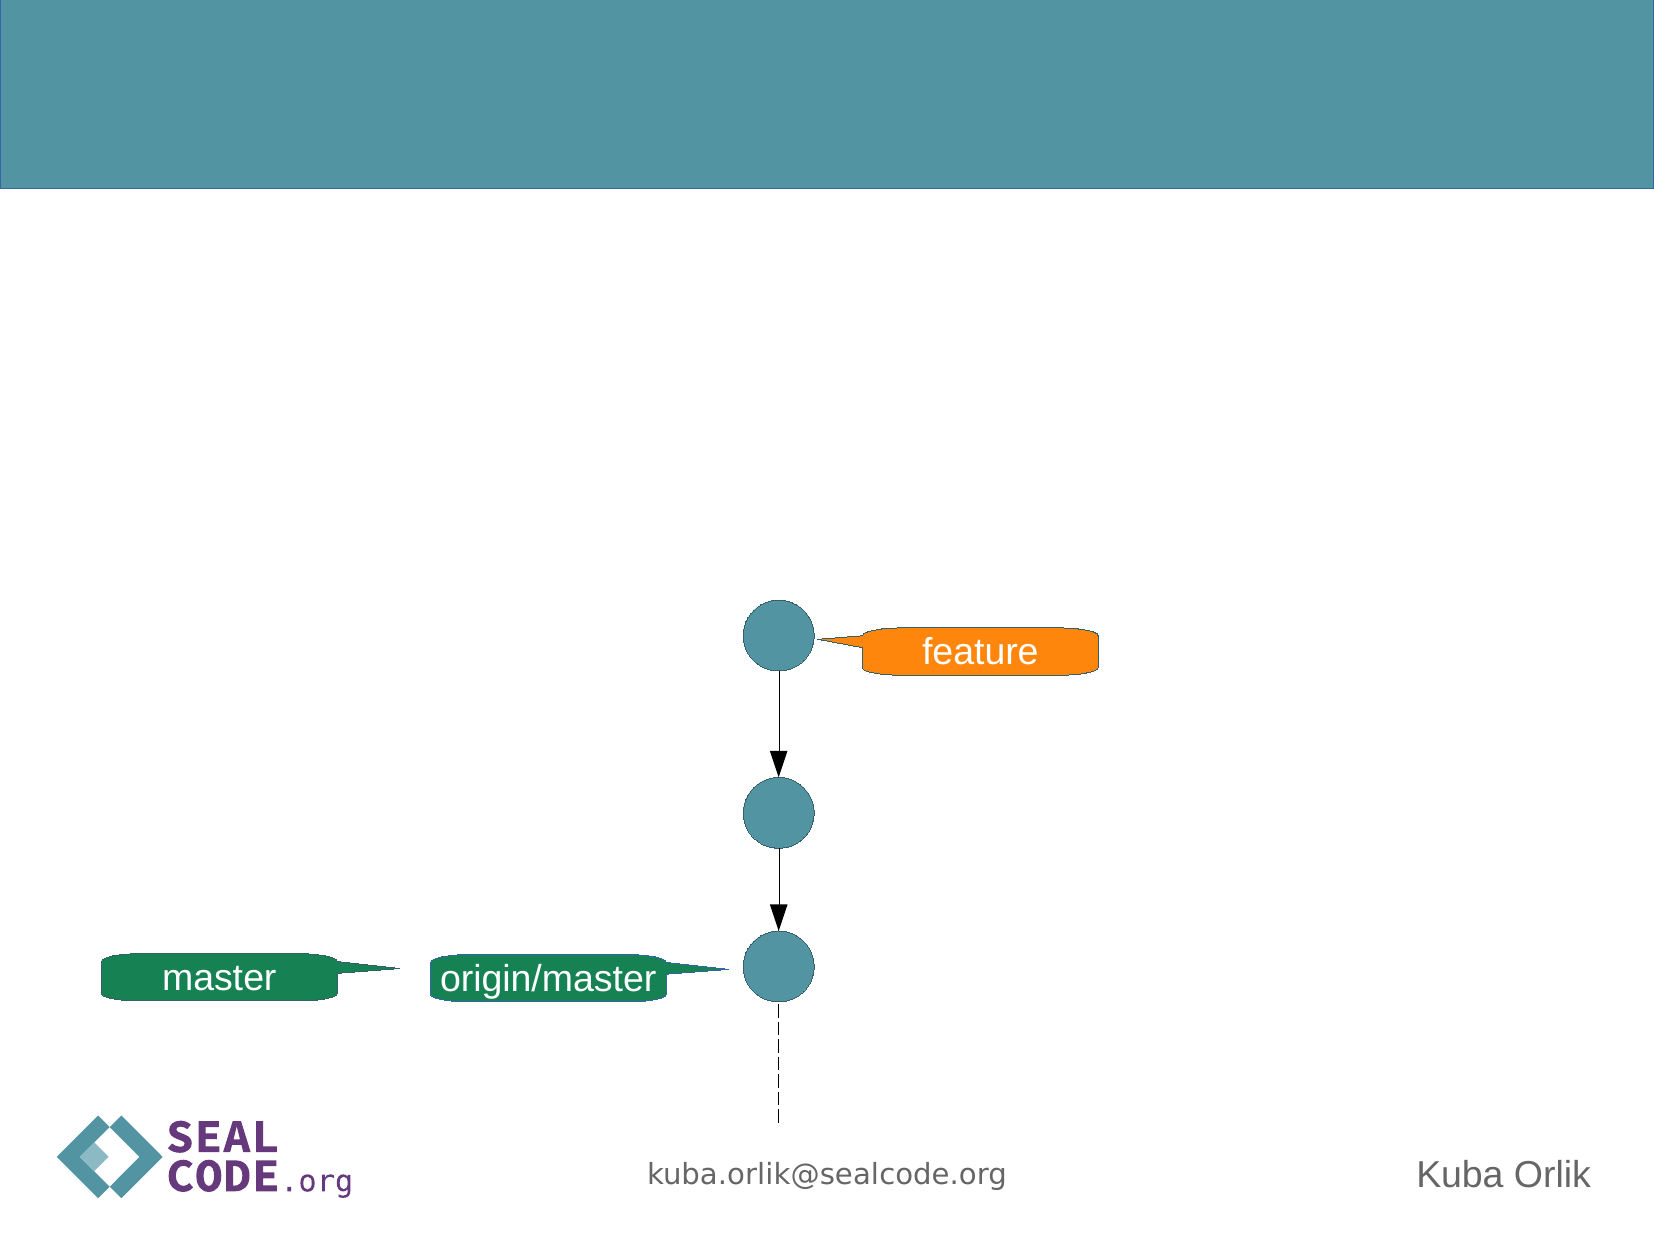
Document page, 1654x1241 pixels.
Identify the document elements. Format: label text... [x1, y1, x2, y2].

text_box [743, 930, 815, 1002]
text_box feature [817, 627, 1099, 676]
text_box master [101, 953, 400, 1001]
text_box [743, 777, 815, 849]
text_box [743, 600, 815, 671]
text_box origin/master [430, 954, 729, 1002]
